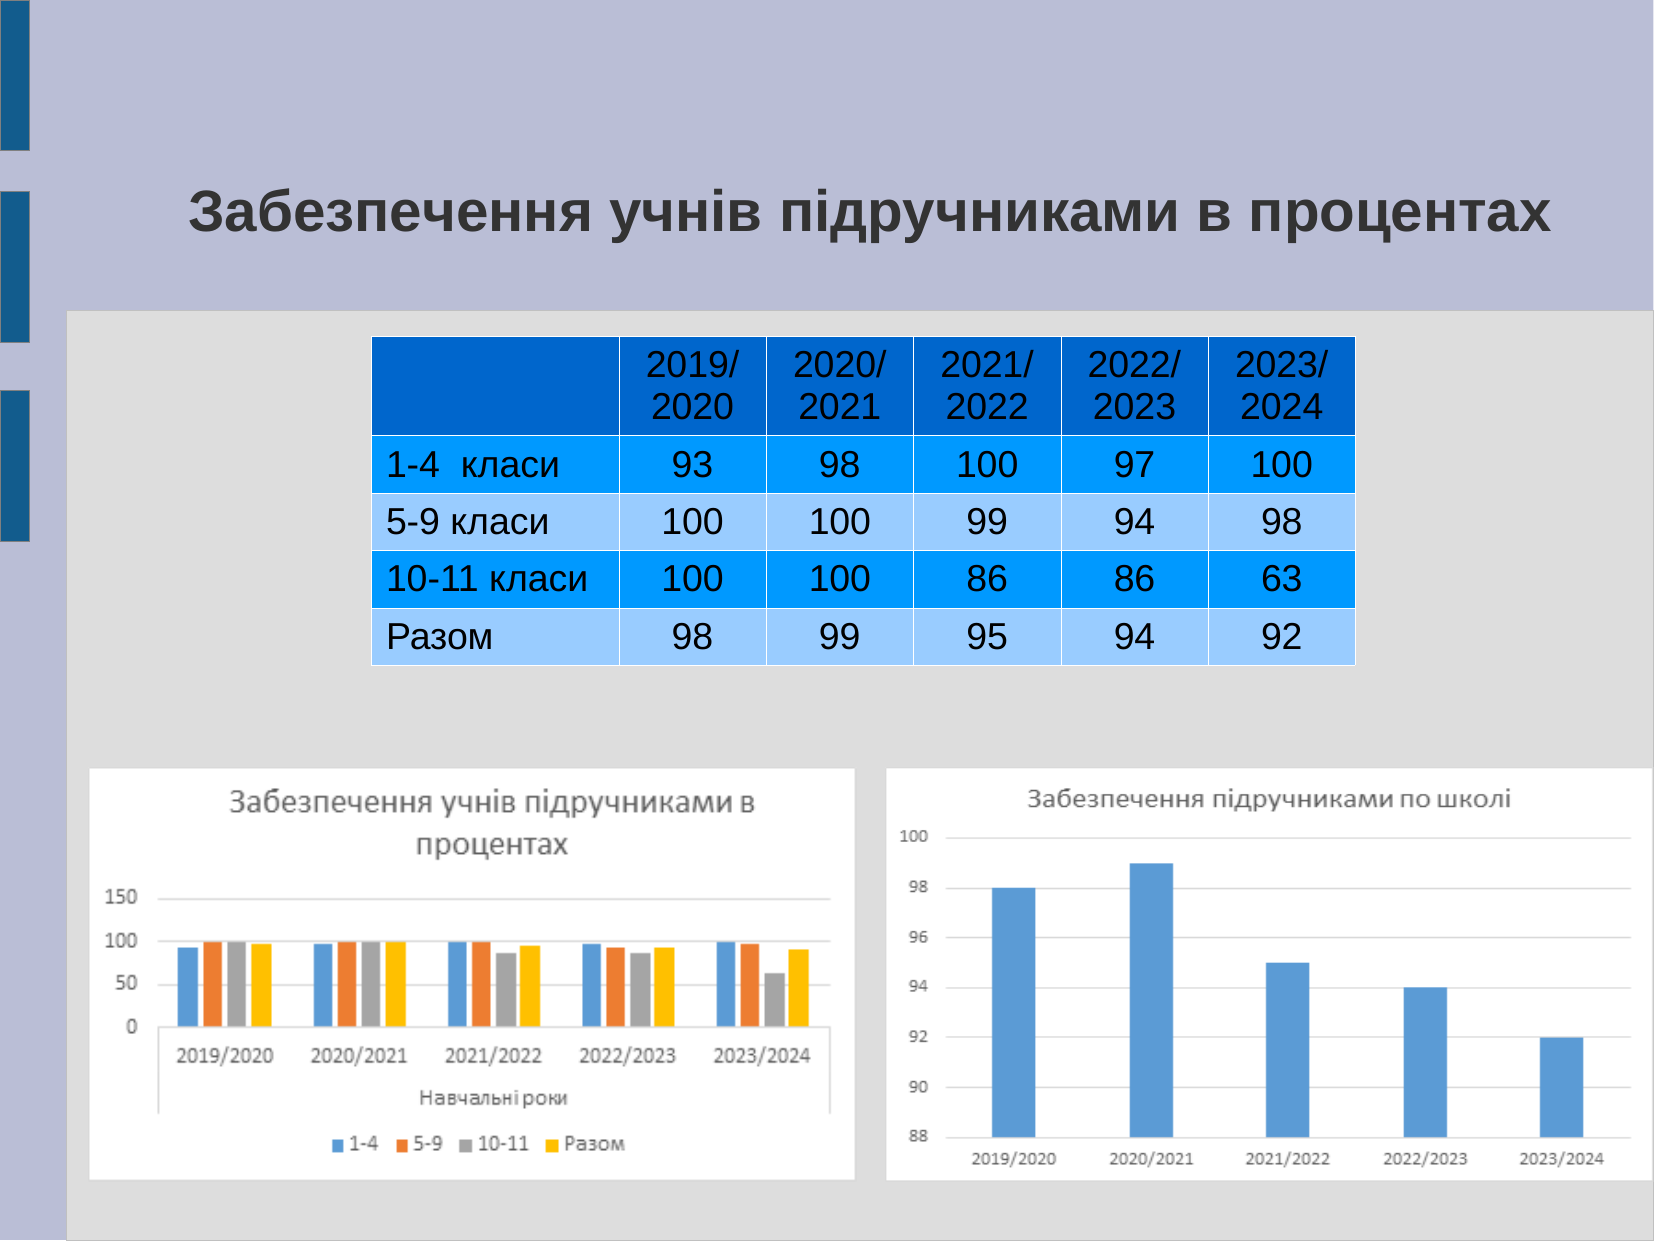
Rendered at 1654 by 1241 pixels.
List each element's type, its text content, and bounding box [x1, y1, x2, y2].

table_cell 93 [620, 436, 766, 493]
table_cell Разом [372, 609, 619, 665]
table_cell 100 [620, 551, 766, 608]
table_cell 94 [1062, 494, 1208, 550]
table_cell 86 [1062, 551, 1208, 608]
table_header 2020/ 2021 [767, 337, 913, 435]
table_cell 100 [767, 551, 913, 608]
picture [885, 767, 1654, 1182]
table_cell 94 [1062, 609, 1208, 665]
table_header [372, 337, 619, 435]
table_cell 92 [1209, 609, 1355, 665]
table_cell 98 [620, 609, 766, 665]
table_header 2019/ 2020 [620, 337, 766, 435]
table_cell 98 [1209, 494, 1355, 550]
table_cell 86 [914, 551, 1061, 608]
table_header 2021/ 2022 [914, 337, 1061, 435]
table_cell 99 [914, 494, 1061, 550]
table_cell 100 [914, 436, 1061, 493]
table_cell 98 [767, 436, 913, 493]
table_cell 1-4 класи [372, 436, 619, 493]
table_cell 10-11 класи [372, 551, 619, 608]
table_cell 95 [914, 609, 1061, 665]
title Забезпечення учнів підручниками в процентах [59, 91, 1625, 299]
table_cell 100 [1209, 436, 1355, 493]
table_cell 97 [1062, 436, 1208, 493]
table_header 2023/ 2024 [1209, 337, 1355, 435]
table_header 2022/ 2023 [1062, 337, 1208, 435]
table_cell 63 [1209, 551, 1355, 608]
table_cell 5-9 класи [372, 494, 619, 550]
picture [88, 767, 857, 1182]
table_cell 100 [767, 494, 913, 550]
table_cell 100 [620, 494, 766, 550]
table_cell 99 [767, 609, 913, 665]
